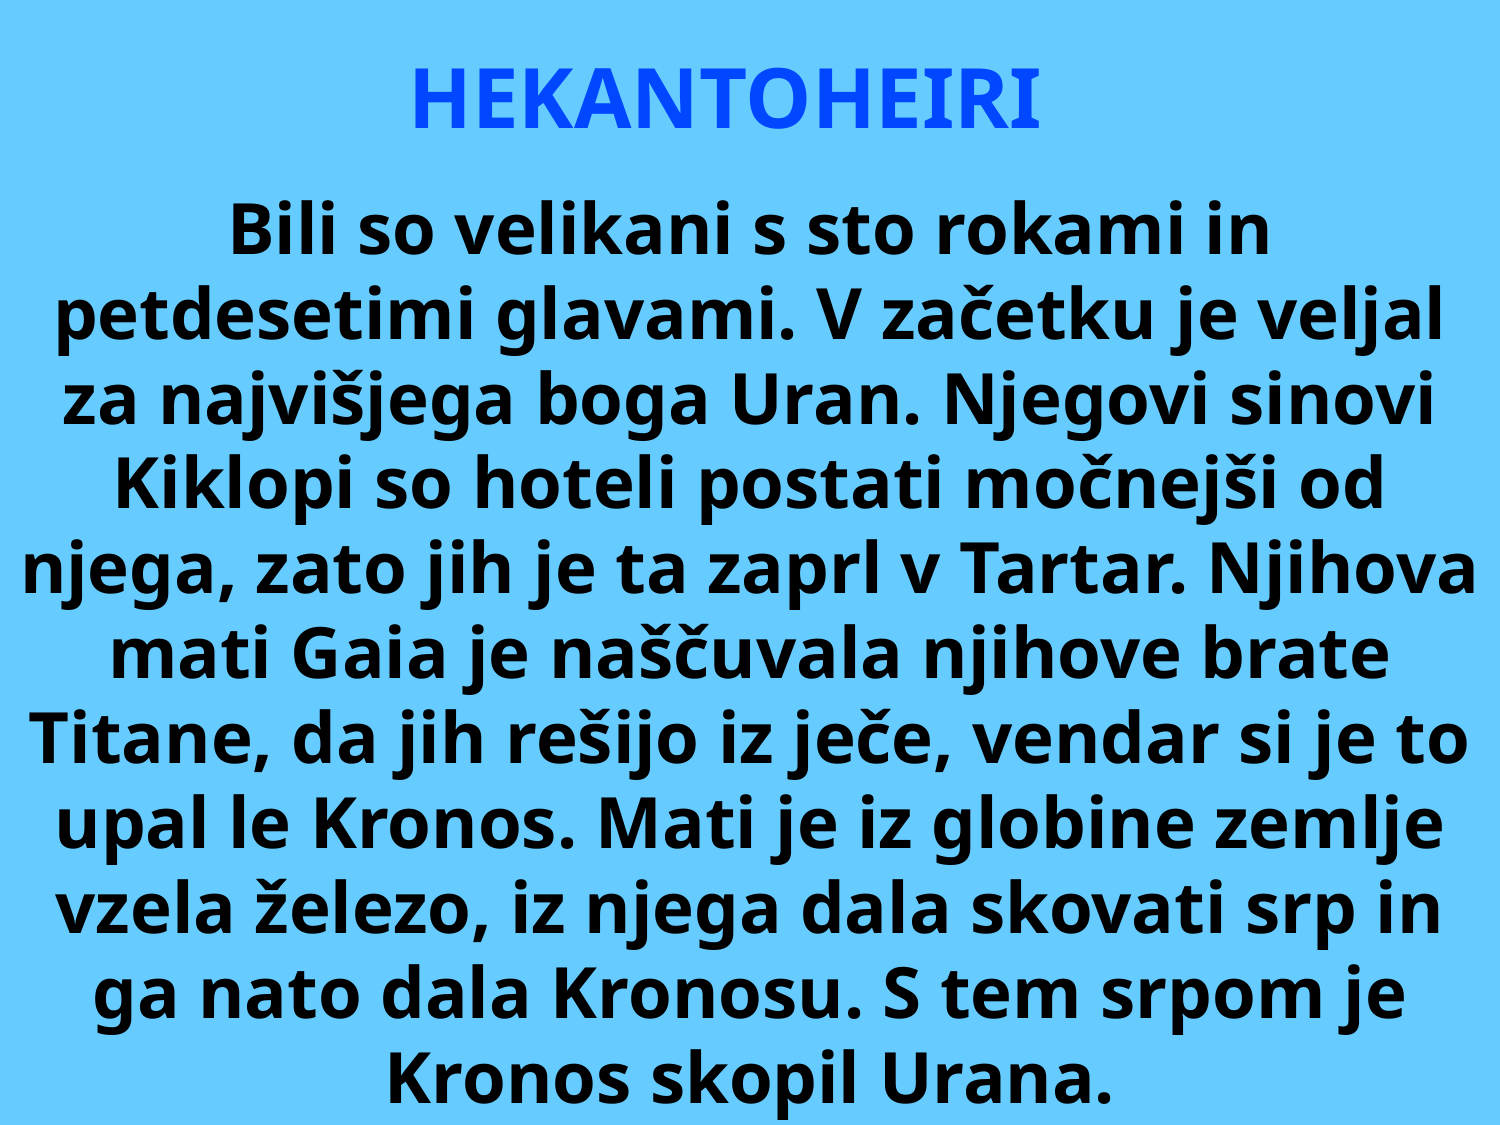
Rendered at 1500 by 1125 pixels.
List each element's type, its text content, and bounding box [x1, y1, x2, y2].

text_box HEKANTOHEIRI [387, 37, 1064, 154]
text_box Bili so velikani s sto rokami in petdesetimi glavami. V začetku je veljal za najvišjega boga Uran. Njegovi sinovi Kiklopi so hoteli postati močnejši od njega, zato jih je ta zaprl v Tartar. Njihova mati Gaia je naščuvala njihove brate Titane, da jih rešijo iz ječe, vendar si je to upal le Kronos. Mati je iz globine zemlje vzela železo, iz njega dala skovati srp in ga nato dala Kronosu. S tem srpom je Kronos skopil Urana. [0, 175, 1500, 1125]
